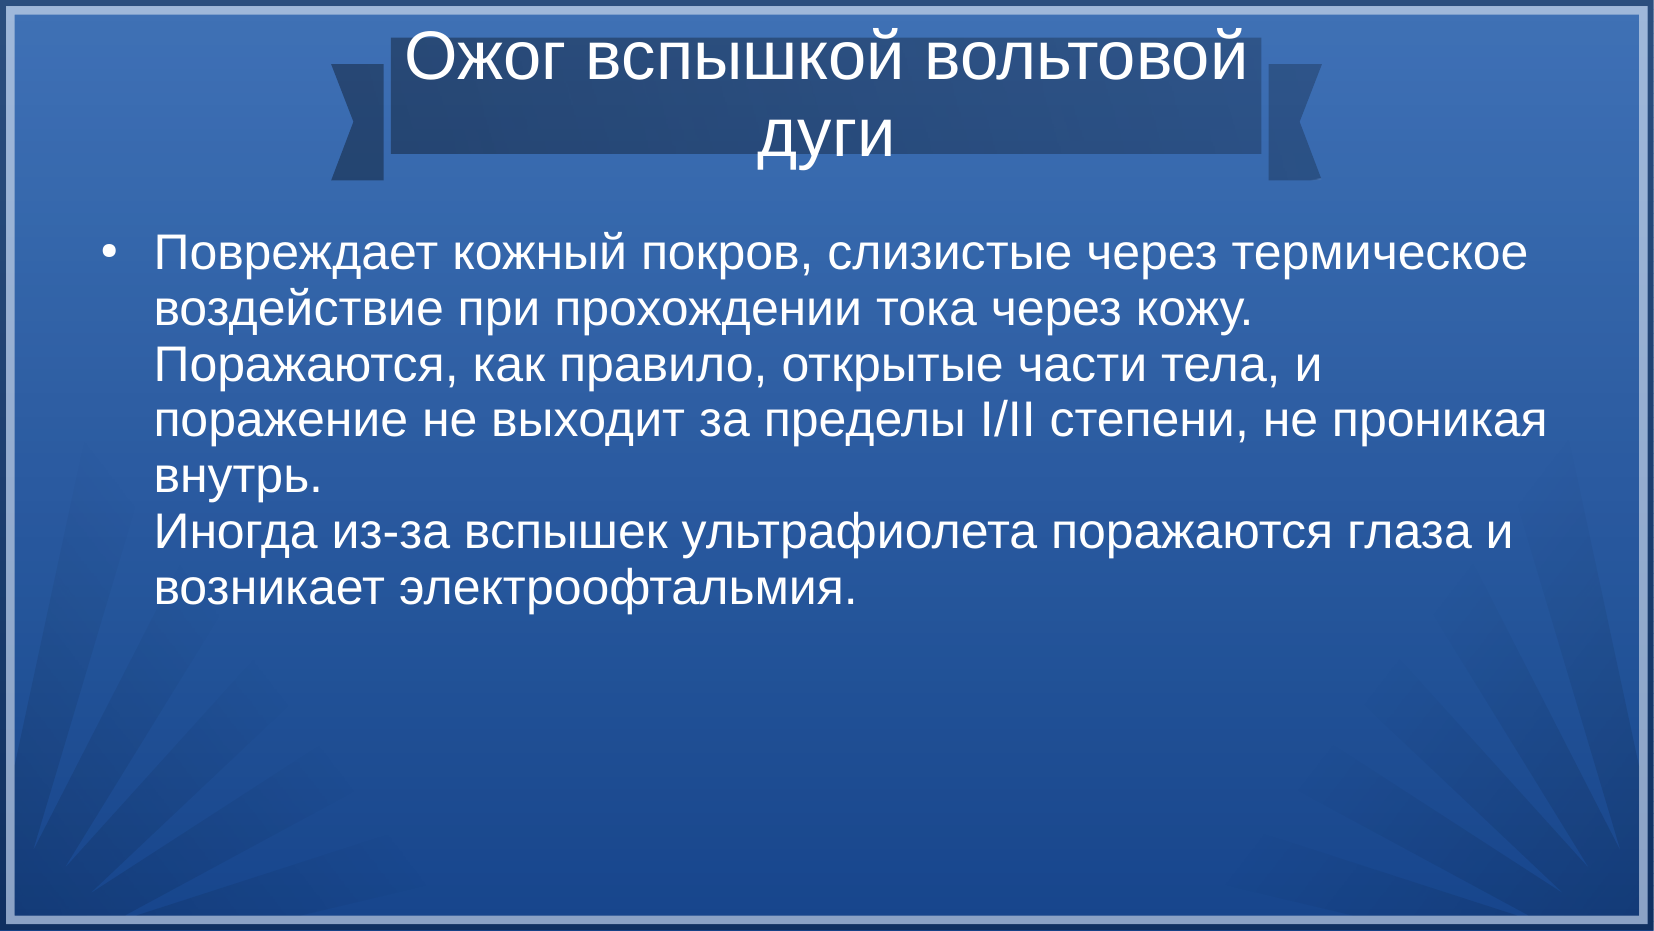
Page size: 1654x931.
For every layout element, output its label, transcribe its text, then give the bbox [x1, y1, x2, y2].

list Повреждает кожный покров, слизистые через термическое воздействие при прохождении тока через кожу. Поражаются, как правило, открытые части тела, и поражение не выходит за пределы I/II степени, не проникая внутрь. Иногда из-за вспышек ультрафиолета поражаются глаза и возникает электроофтальмия. [82, 224, 1571, 848]
title Ожог вспышкой вольтовой дуги [389, 17, 1264, 171]
